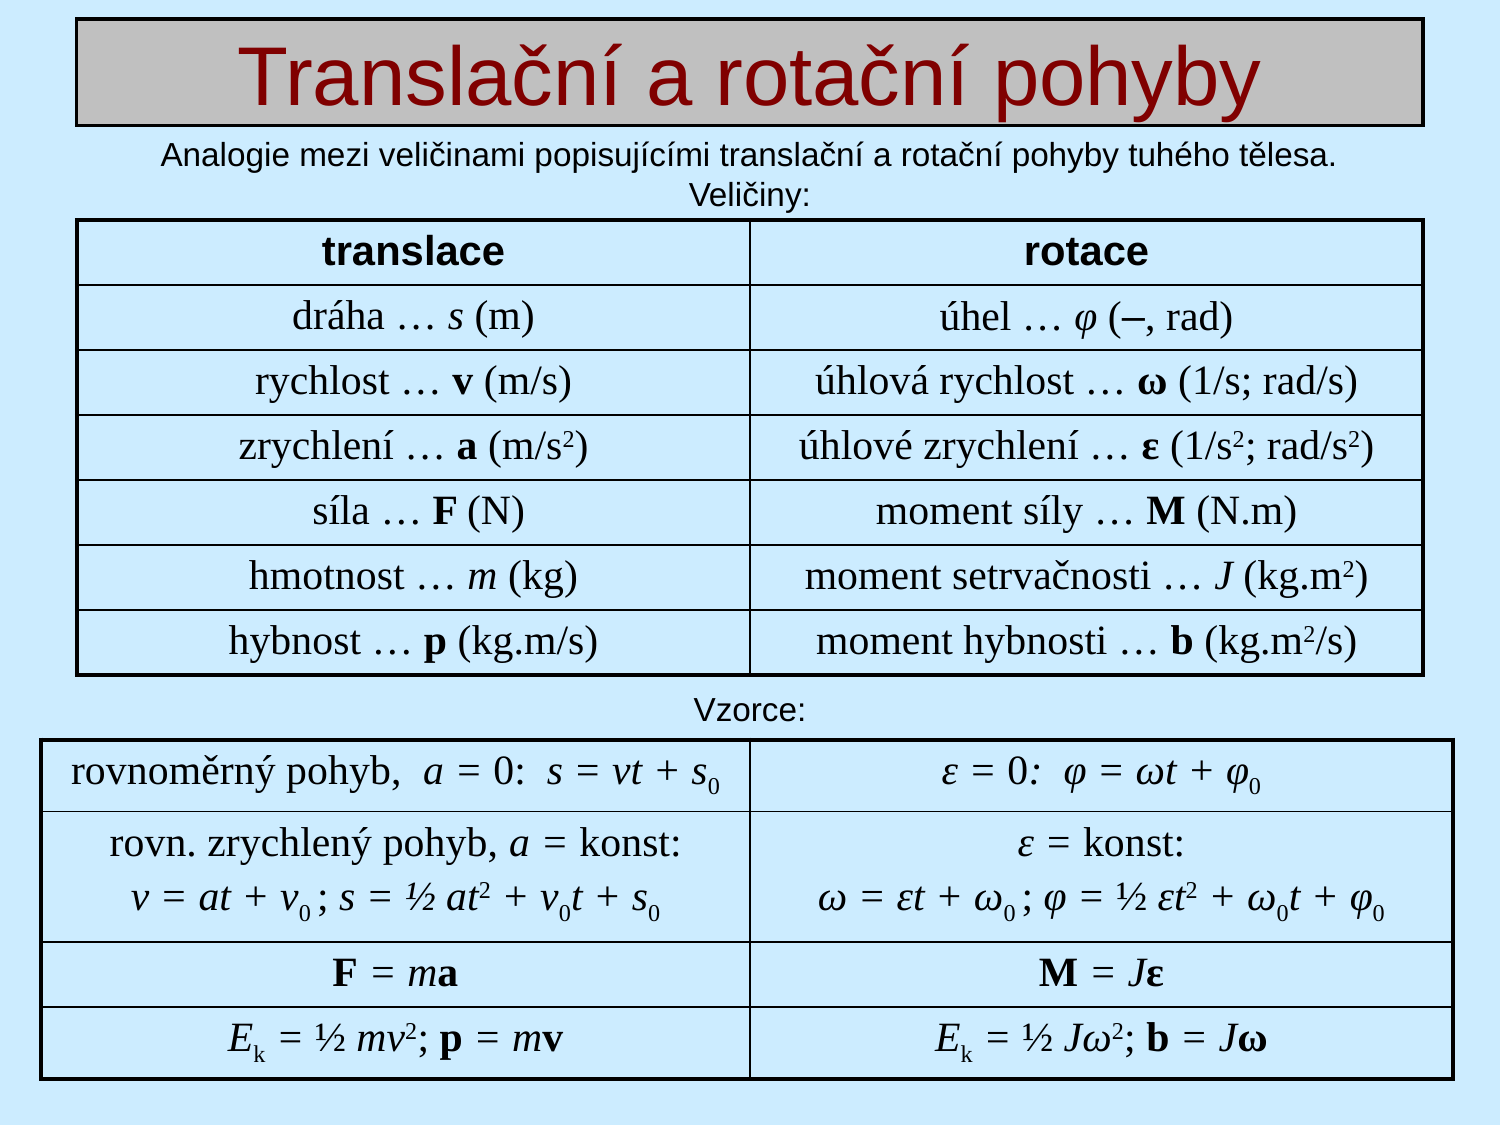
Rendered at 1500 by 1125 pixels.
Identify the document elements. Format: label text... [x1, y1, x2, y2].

table_cell rovn. zrychlený pohyb, a = konst: v = at + v0 ; s = ½ at2 + v0t + s0 [43, 812, 749, 941]
table_cell hybnost … p (kg.m/s) [79, 611, 749, 673]
table_cell Ek = ½ Jω2; b = Jω [751, 1008, 1451, 1077]
table_header rotace [751, 222, 1421, 284]
text_box Translační a rotační pohyby [76, 18, 1424, 125]
table_cell M = Jε [751, 943, 1451, 1006]
table_cell moment setrvačnosti … J (kg.m2) [751, 546, 1421, 609]
table_header rovnoměrný pohyb, a = 0: s = vt + s0 [43, 742, 749, 811]
table_cell dráha … s (m) [79, 286, 749, 349]
table_cell hmotnost … m (kg) [79, 546, 749, 609]
table_cell zrychlení … a (m/s2) [79, 416, 749, 479]
table_header ε = 0: φ = ωt + φ0 [751, 742, 1451, 811]
table_cell Ek = ½ mv2; p = mv [43, 1008, 749, 1077]
table_cell úhlová rychlost … ω (1/s; rad/s) [751, 351, 1421, 414]
table_cell moment hybnosti … b (kg.m2/s) [751, 611, 1421, 673]
table_cell úhlové zrychlení … ε (1/s2; rad/s2) [751, 416, 1421, 479]
text_box Vzorce: [64, 680, 1436, 736]
text_box Analogie mezi veličinami popisujícími translační a rotační pohyby tuhého tělesa. Veličiny: [41, 125, 1459, 221]
table_cell ε = konst: ω = εt + ω0 ; φ = ½ εt2 + ω0t + φ0 [751, 812, 1451, 941]
table_cell úhel … φ (–, rad) [751, 286, 1421, 349]
table_cell síla … F (N) [79, 481, 749, 544]
table_cell rychlost … v (m/s) [79, 351, 749, 414]
table_cell F = ma [43, 943, 749, 1006]
table_header translace [79, 222, 749, 284]
table_cell moment síly … M (N.m) [751, 481, 1421, 544]
